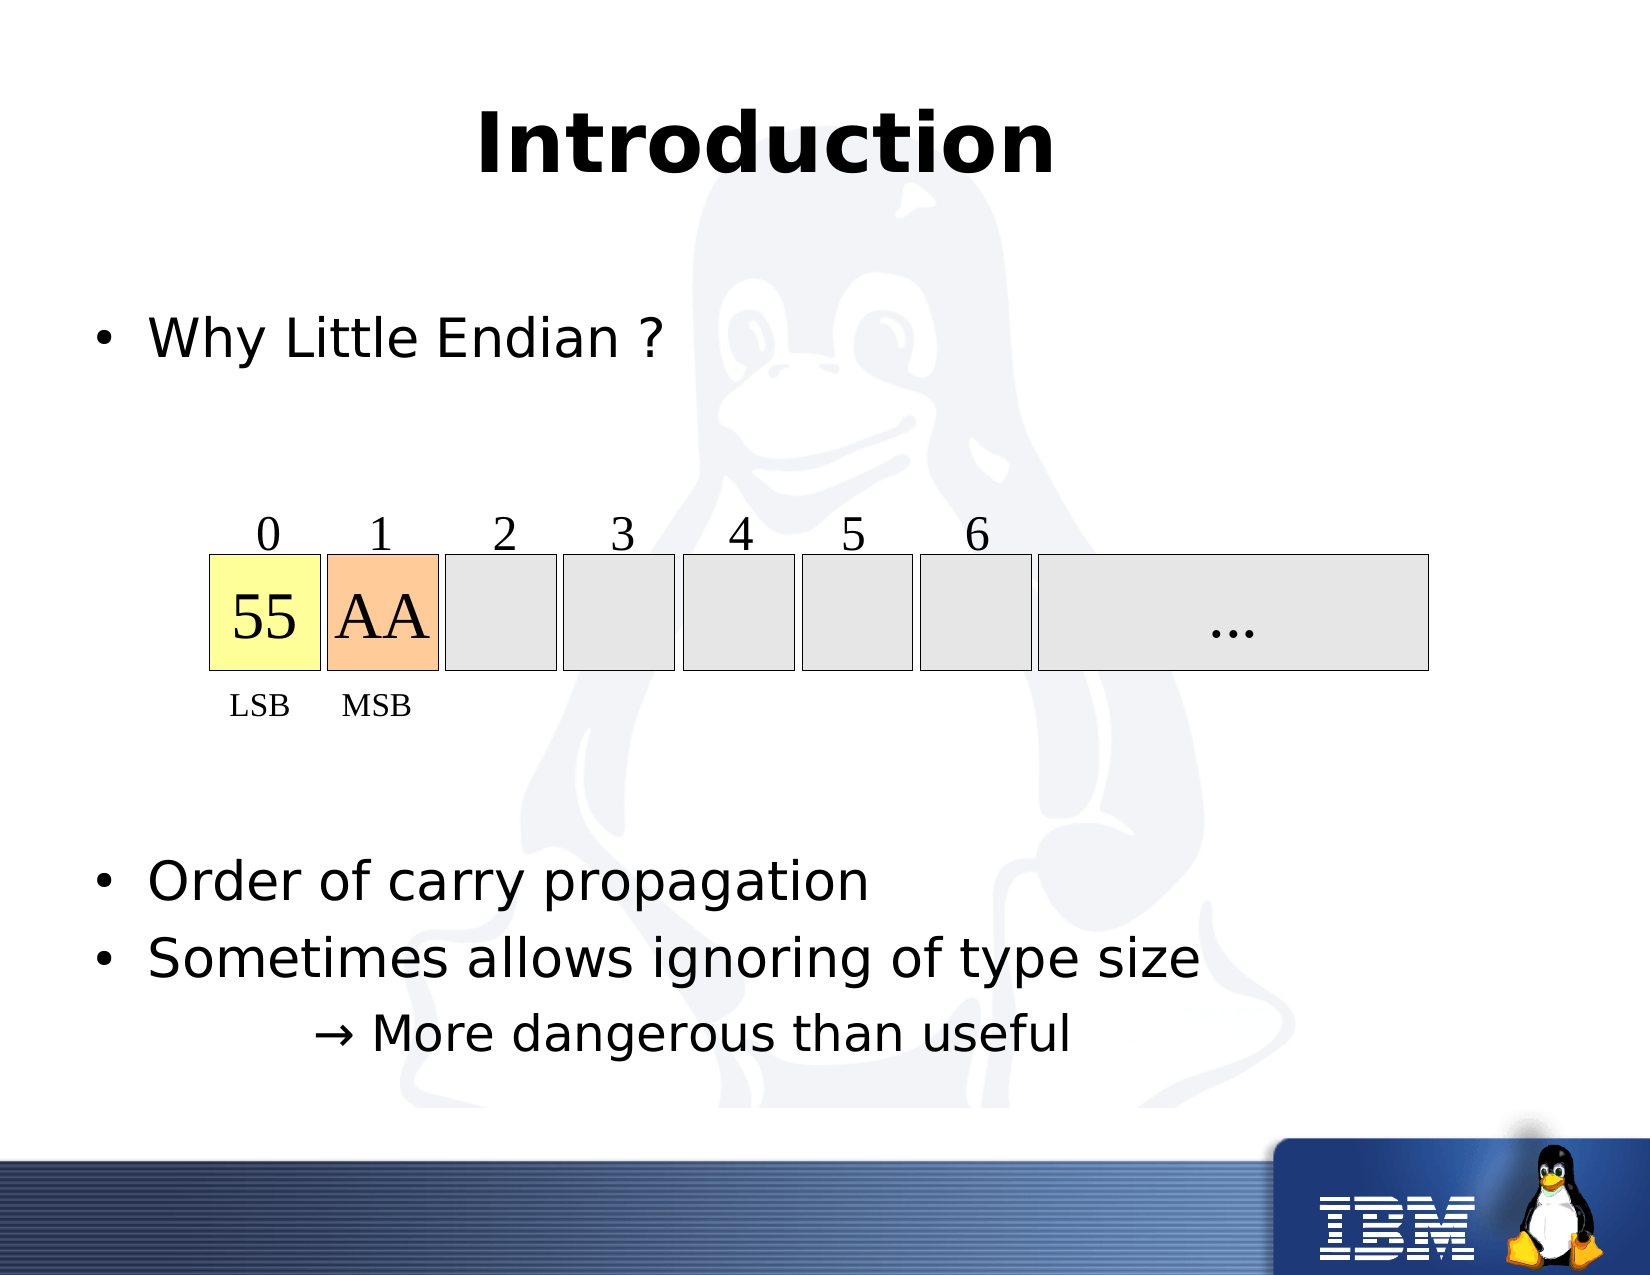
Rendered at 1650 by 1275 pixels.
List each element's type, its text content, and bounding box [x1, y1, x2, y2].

text_box 5 [840, 501, 866, 557]
text_box [445, 554, 557, 671]
text_box 55 [209, 554, 321, 671]
text_box ... [1038, 554, 1429, 671]
text_box [563, 554, 675, 671]
list Why Little Endian ? Order of carry propagation Sometimes allows ignoring of type size → More dangerous than useful [76, 307, 1457, 1171]
text_box MSB [341, 683, 413, 721]
text_box 1 [368, 501, 394, 557]
text_box 3 [610, 501, 636, 557]
text_box [920, 554, 1032, 671]
title Introduction [76, 76, 1457, 211]
text_box AA [327, 554, 439, 671]
text_box [802, 554, 913, 671]
text_box 0 [256, 501, 282, 557]
text_box 4 [728, 501, 754, 557]
text_box LSB [229, 683, 291, 721]
text_box 6 [964, 501, 990, 557]
text_box [683, 554, 795, 671]
text_box 2 [492, 501, 518, 557]
